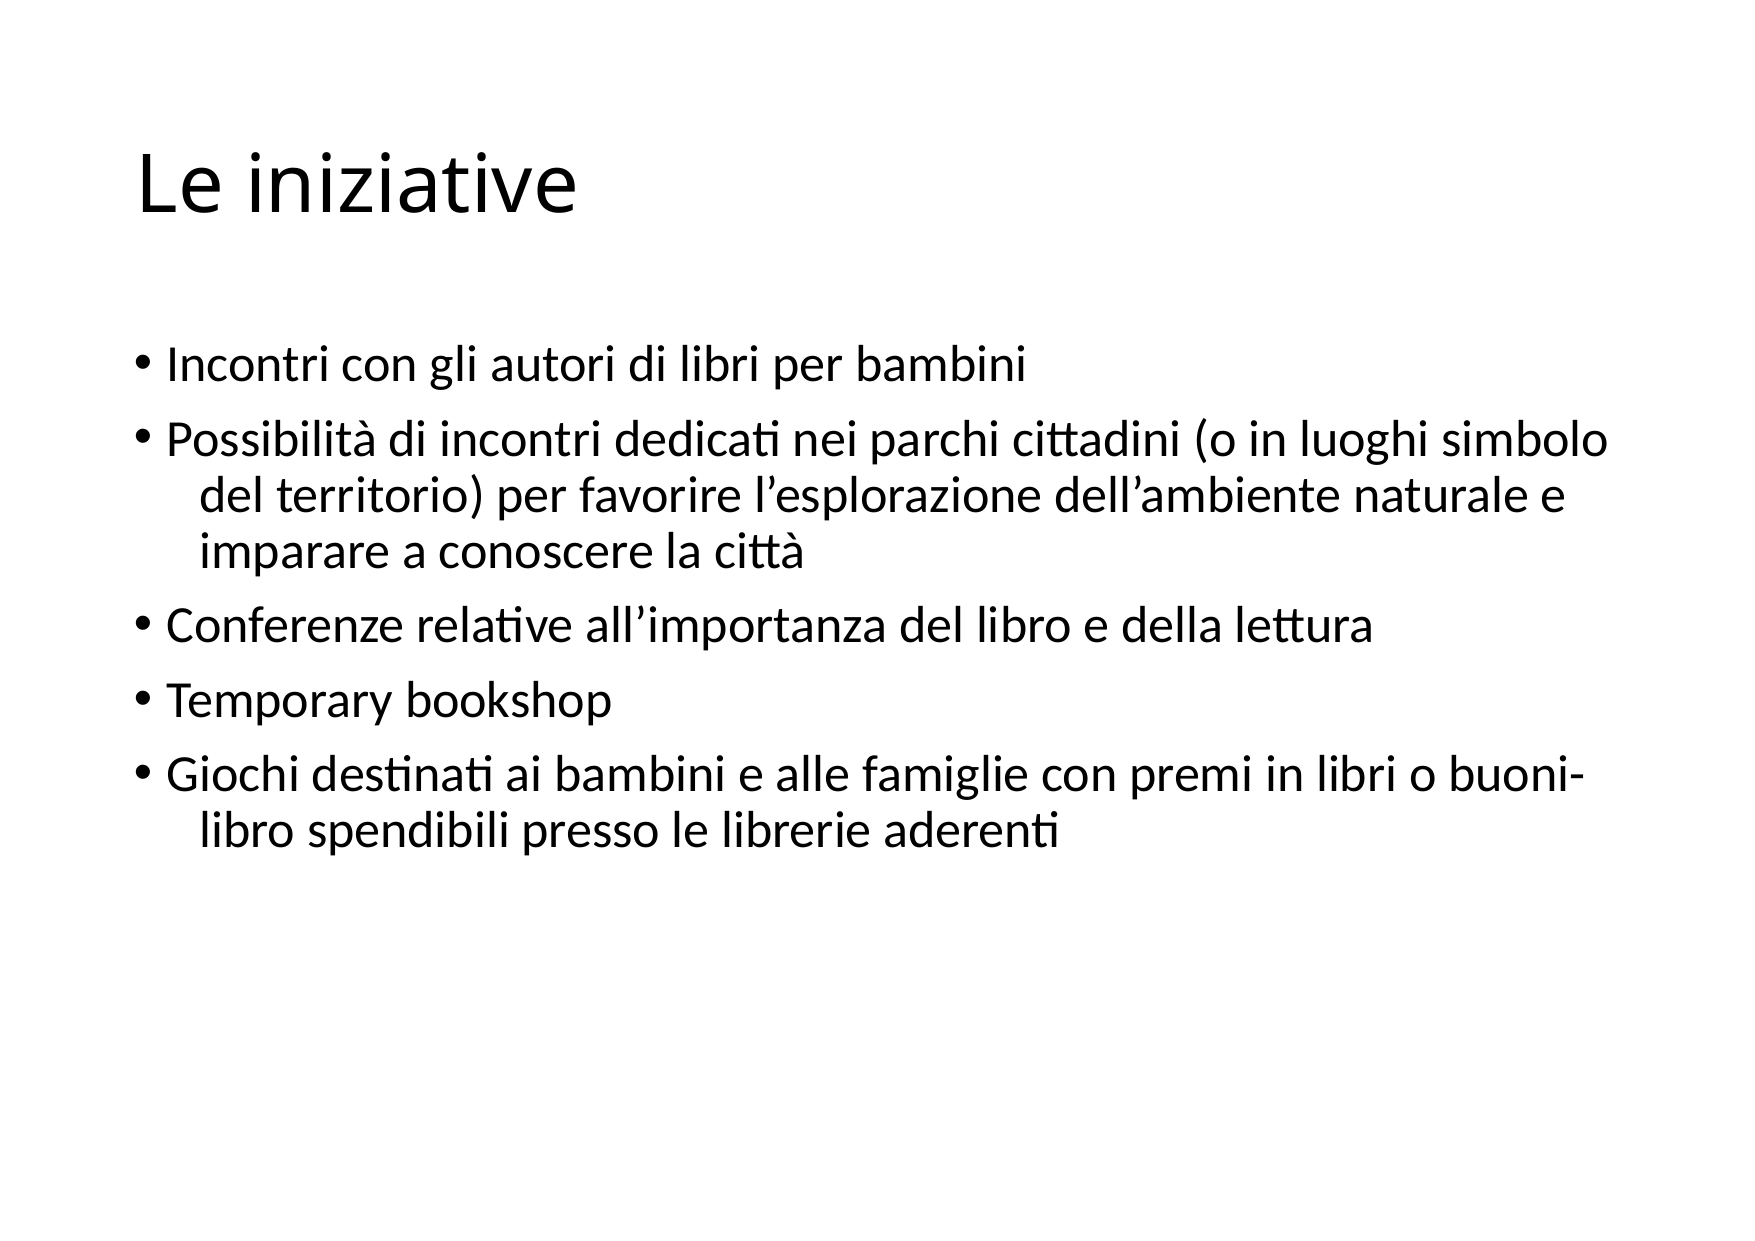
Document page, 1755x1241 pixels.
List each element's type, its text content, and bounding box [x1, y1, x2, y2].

title Le iniziative [120, 66, 1634, 306]
list Incontri con gli autori di libri per bambini Possibilità di incontri dedicati nei parchi cittadini (o in luoghi simbolo del territorio) per favorire l’esplorazione dell’ambiente naturale e imparare a conoscere la città Conferenze relative all’importanza del libro e della lettura Temporary bookshop Giochi destinati ai bambini e alle famiglie con premi in libri o buoni-libro spendibili presso le librerie aderenti [120, 330, 1634, 1118]
